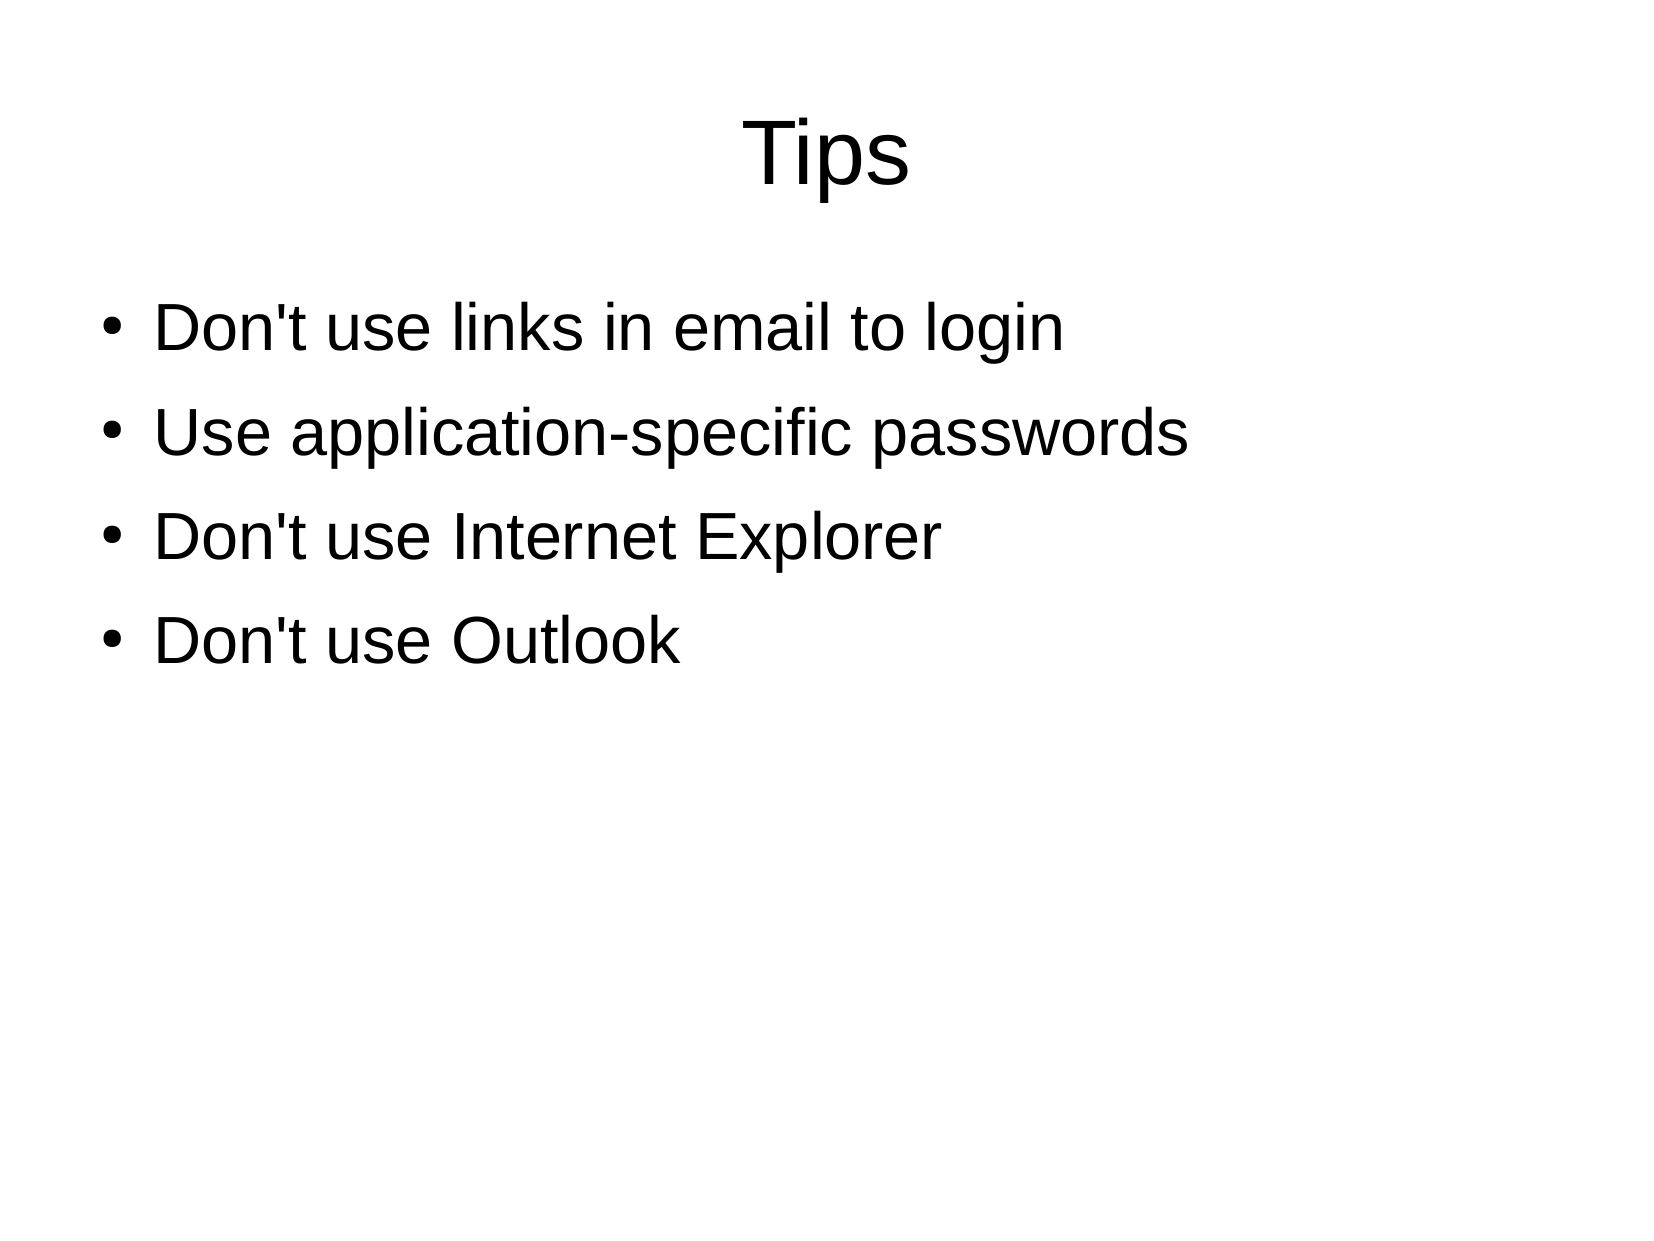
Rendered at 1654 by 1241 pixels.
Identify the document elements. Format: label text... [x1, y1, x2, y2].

list Don't use links in email to login Use application-specific passwords Don't use Internet Explorer Don't use Outlook [82, 290, 1538, 1010]
title Tips [82, 49, 1571, 257]
